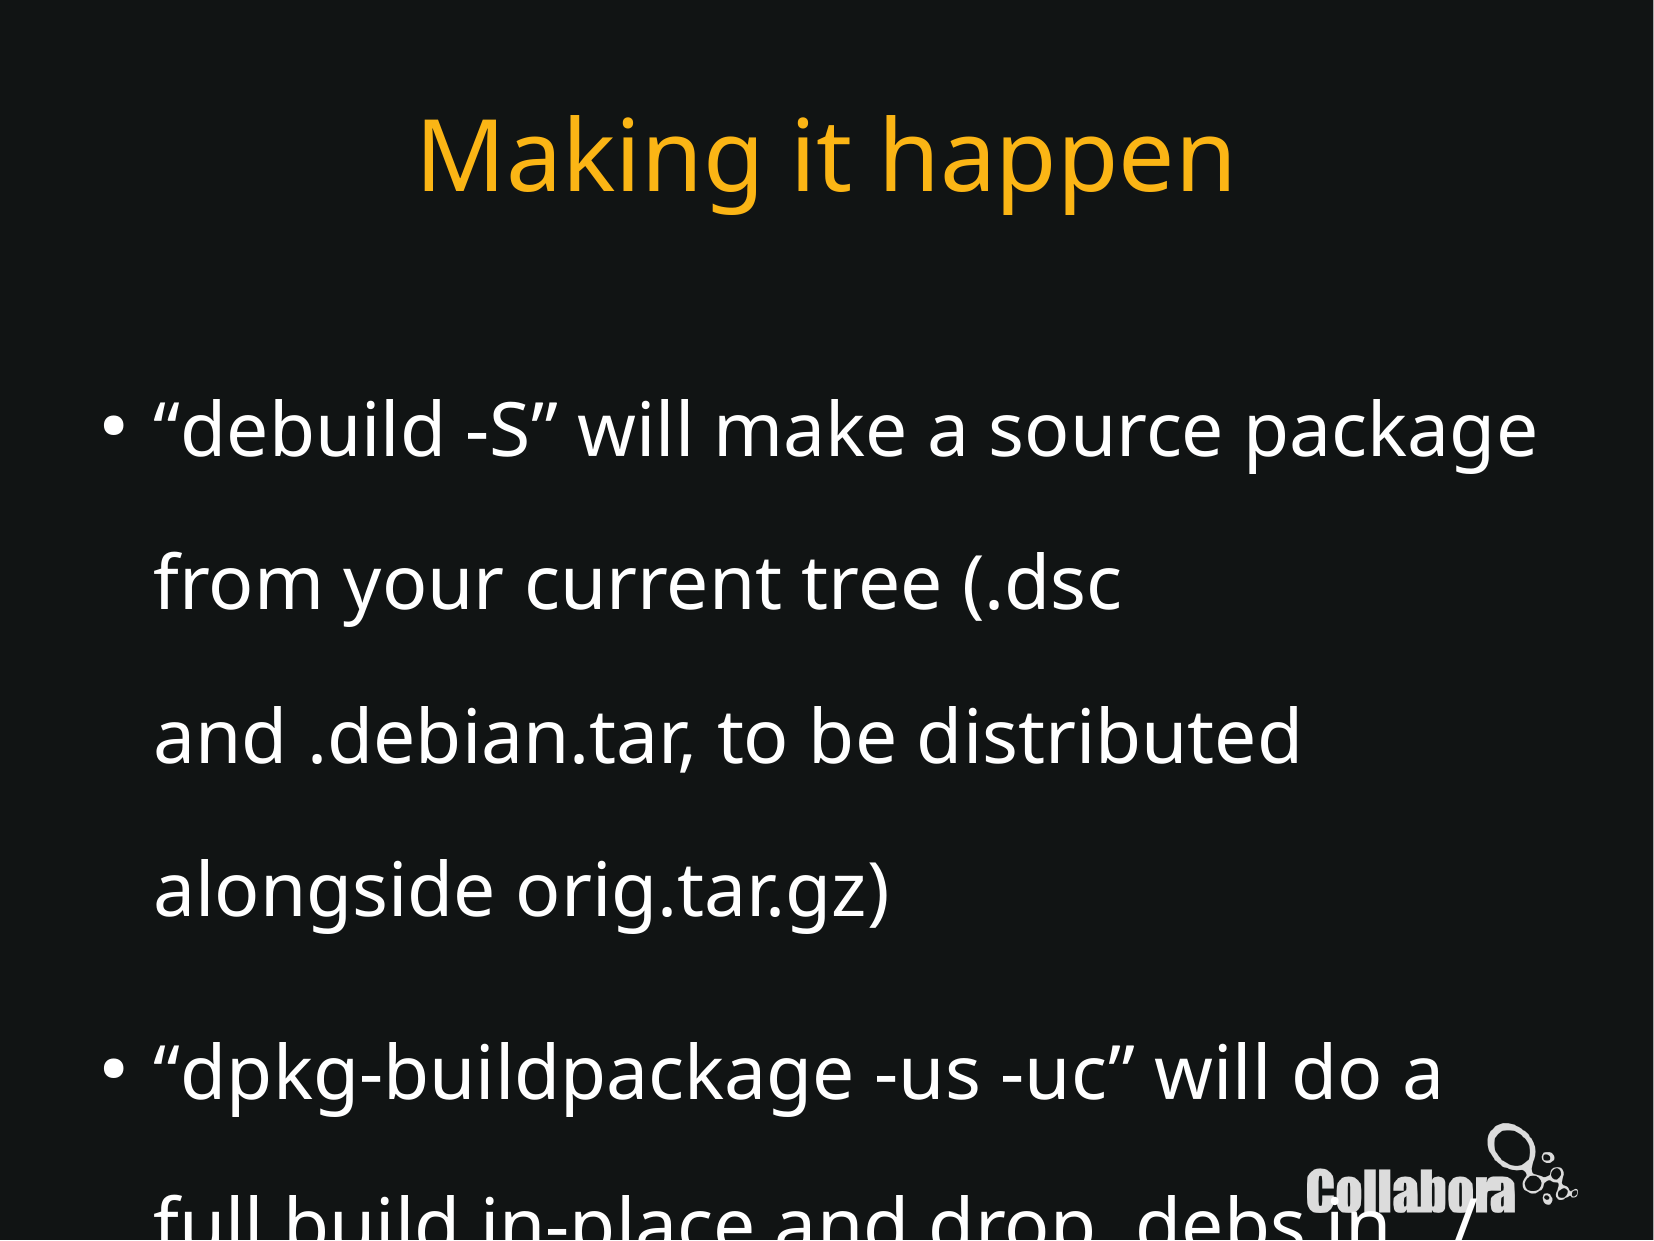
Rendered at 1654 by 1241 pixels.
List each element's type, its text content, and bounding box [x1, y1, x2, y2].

picture [1307, 1123, 1578, 1213]
list “debuild -S” will make a source package from your current tree (.dsc and .debian.tar, to be distributed alongside orig.tar.gz) “dpkg-buildpackage -us -uc” will do a full build in-place and drop .debs in ../ [82, 324, 1571, 1109]
title Making it happen [82, 49, 1571, 257]
